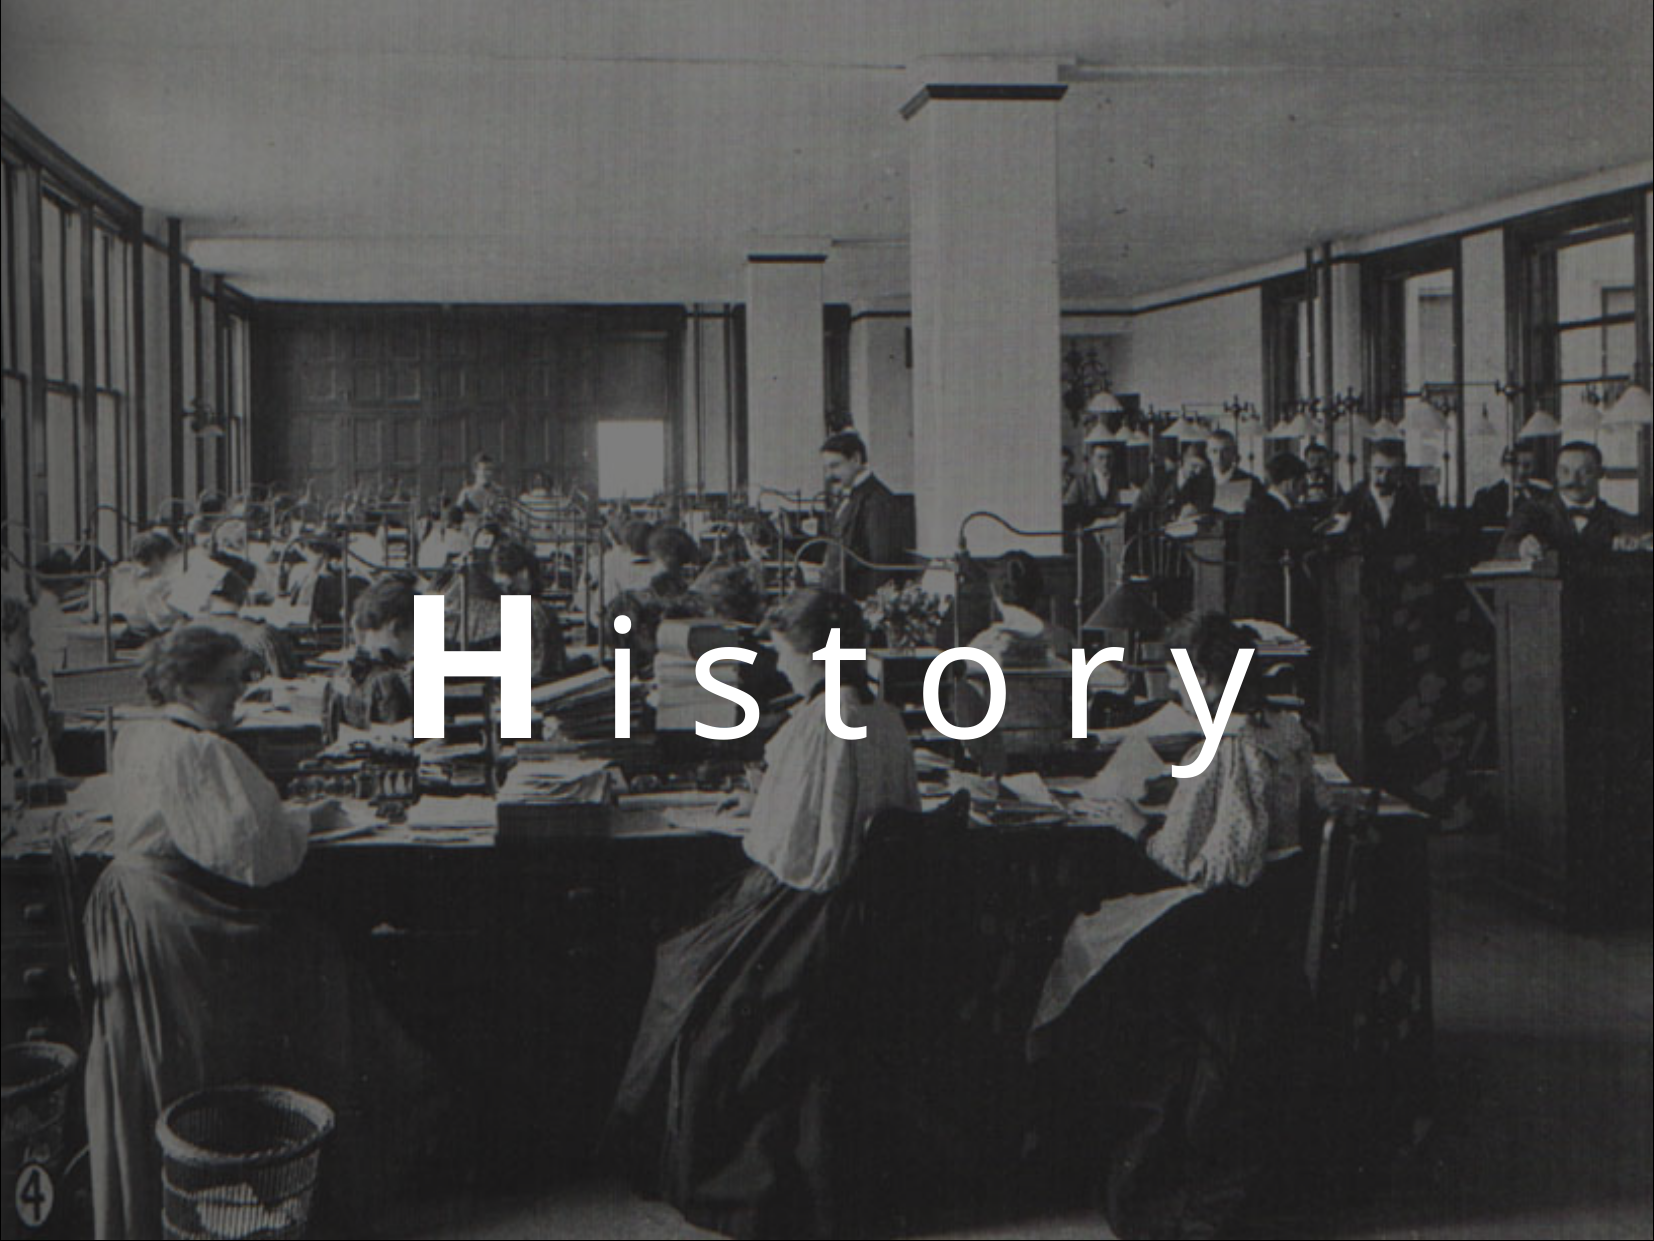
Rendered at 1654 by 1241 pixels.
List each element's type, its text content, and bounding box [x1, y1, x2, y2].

text_box [0, 0, 1654, 1241]
text_box H i s t o r y [295, 531, 1447, 822]
